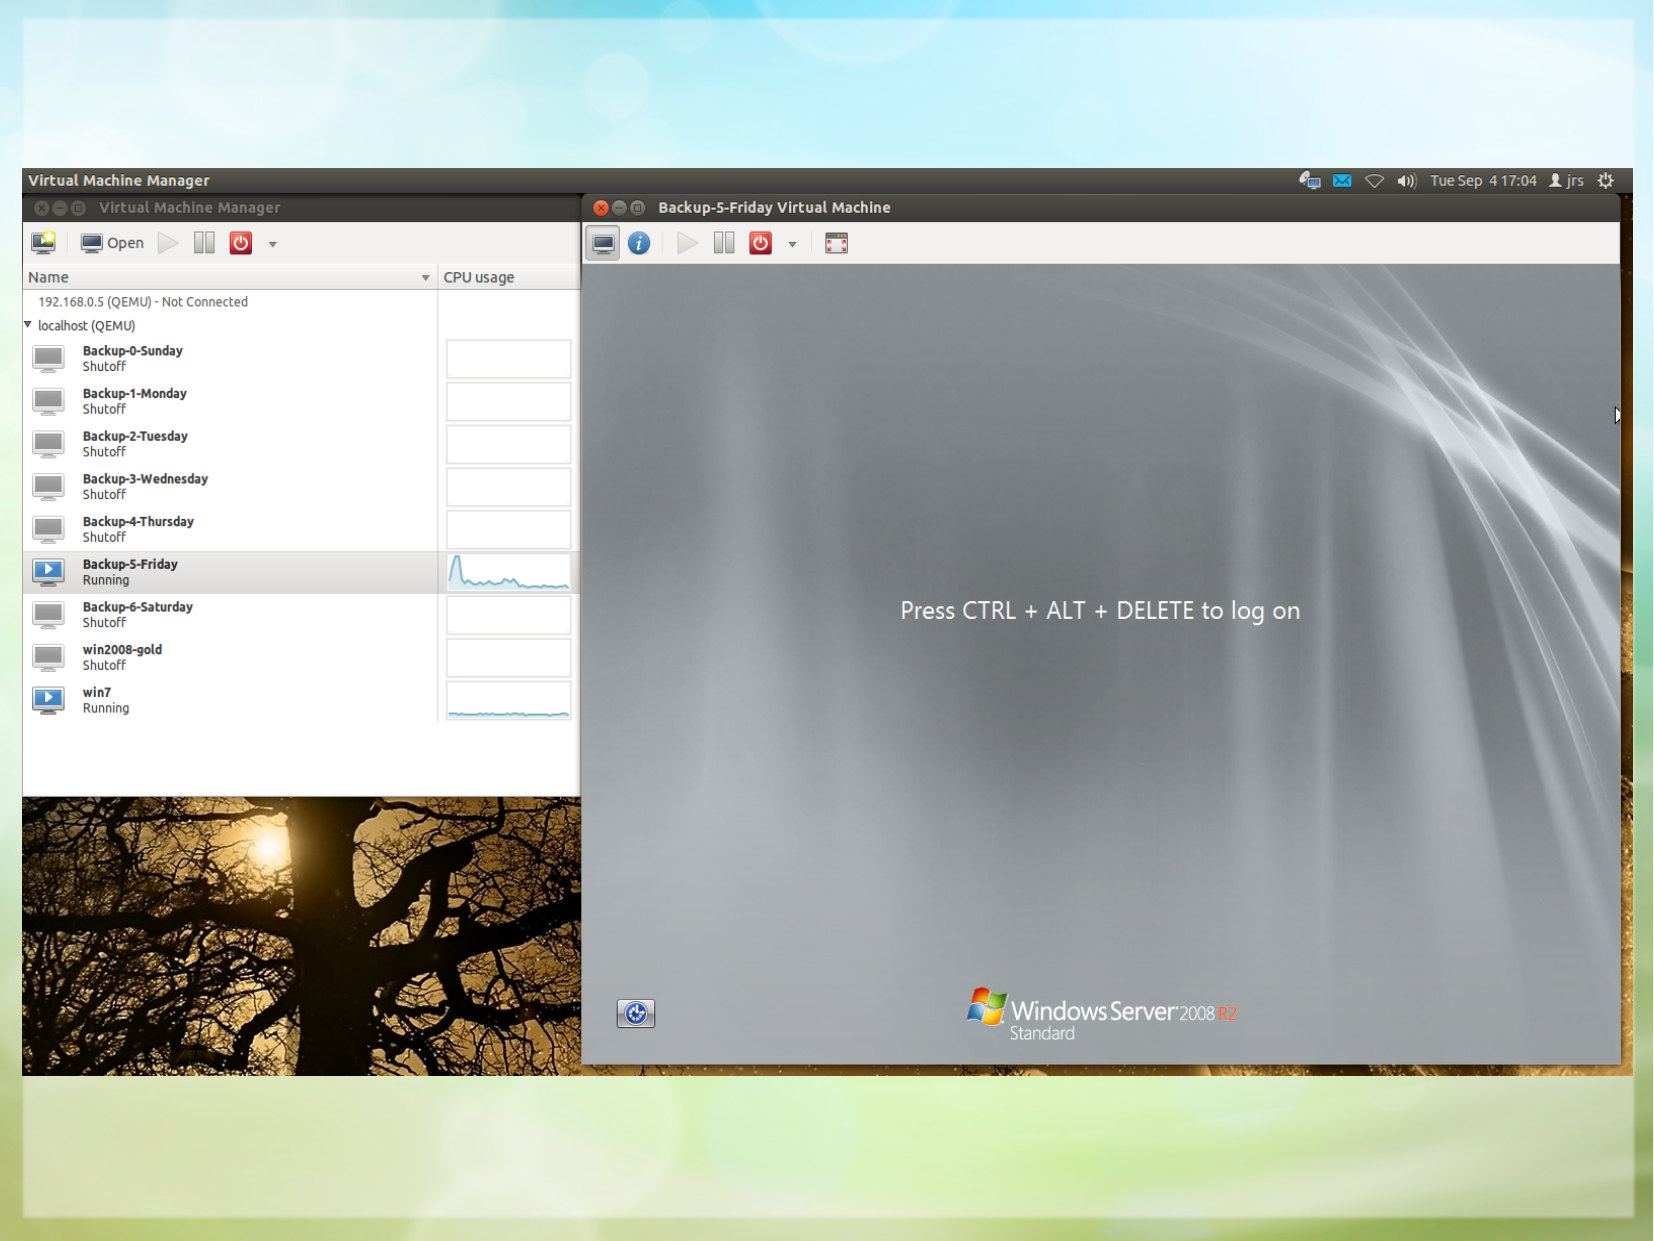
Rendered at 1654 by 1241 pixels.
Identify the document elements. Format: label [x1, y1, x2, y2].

picture [0, 0, 1654, 1241]
subtitle [82, 0, 1571, 168]
